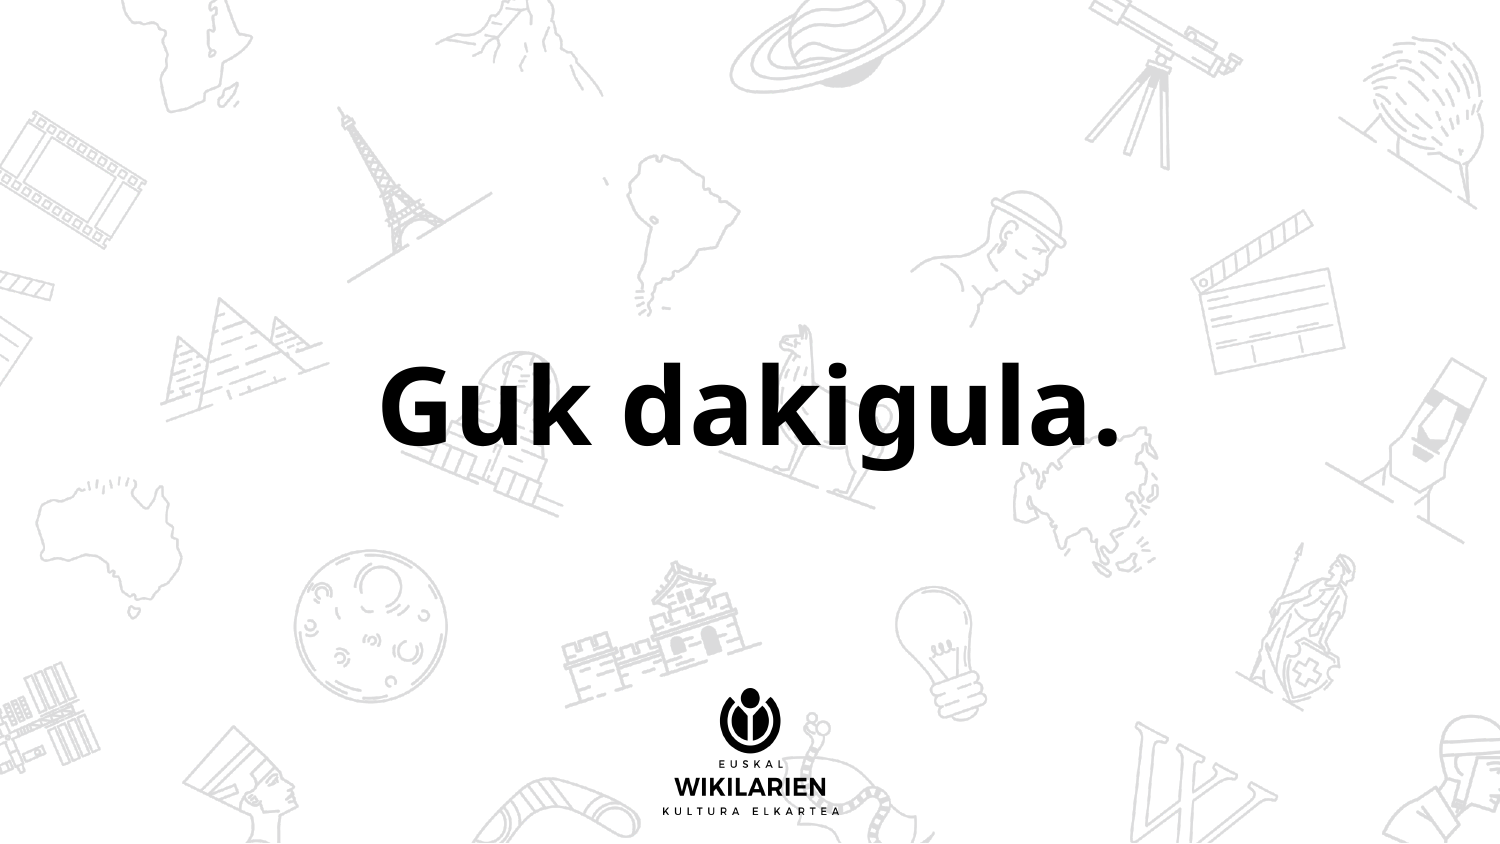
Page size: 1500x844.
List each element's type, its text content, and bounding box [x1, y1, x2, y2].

title Guk dakigula. [116, 237, 1384, 567]
picture [0, 0, 1500, 844]
